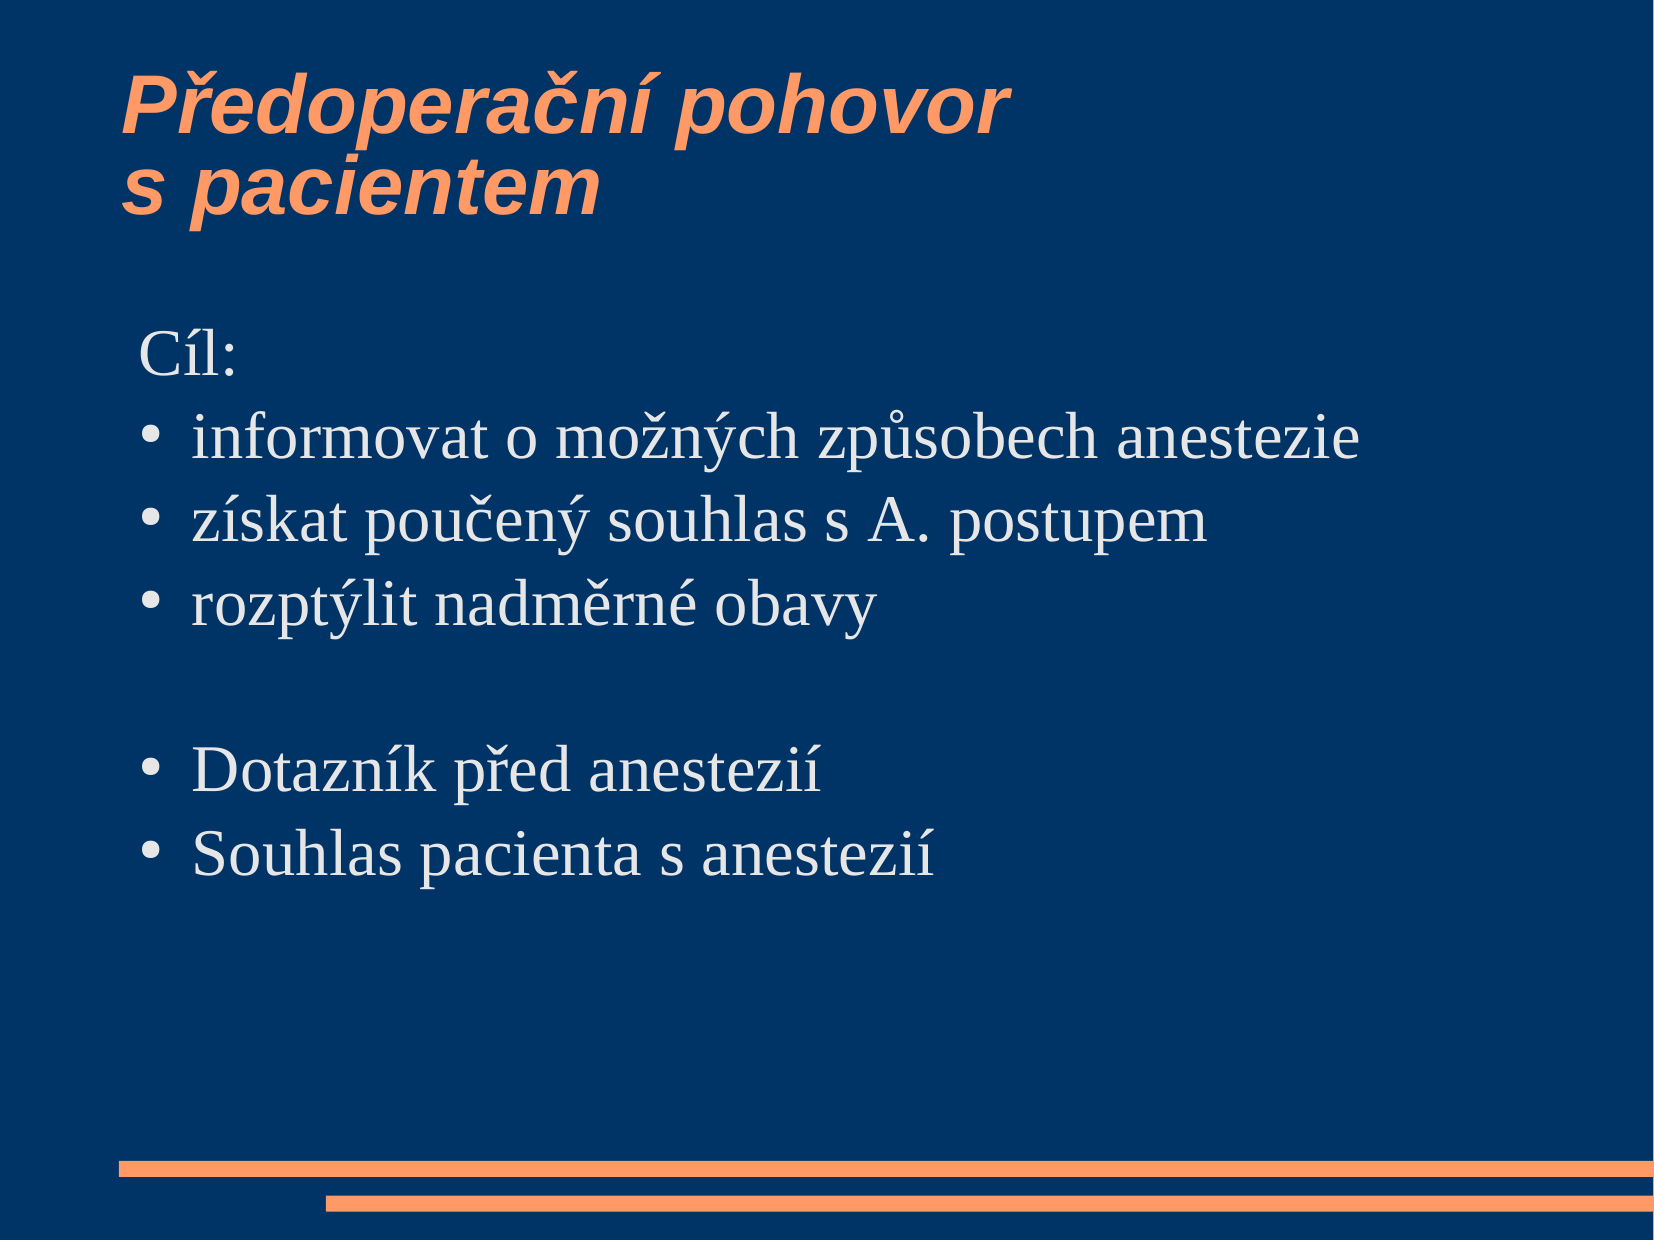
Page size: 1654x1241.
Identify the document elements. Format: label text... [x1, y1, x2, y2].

title Předoperační pohovor s pacientem [121, 46, 1534, 254]
list Cíl: informovat o možných způsobech anestezie získat poučený souhlas s A. postupem rozptýlit nadměrné obavy Dotazník před anestezií Souhlas pacienta s anestezií [121, 322, 1561, 1133]
